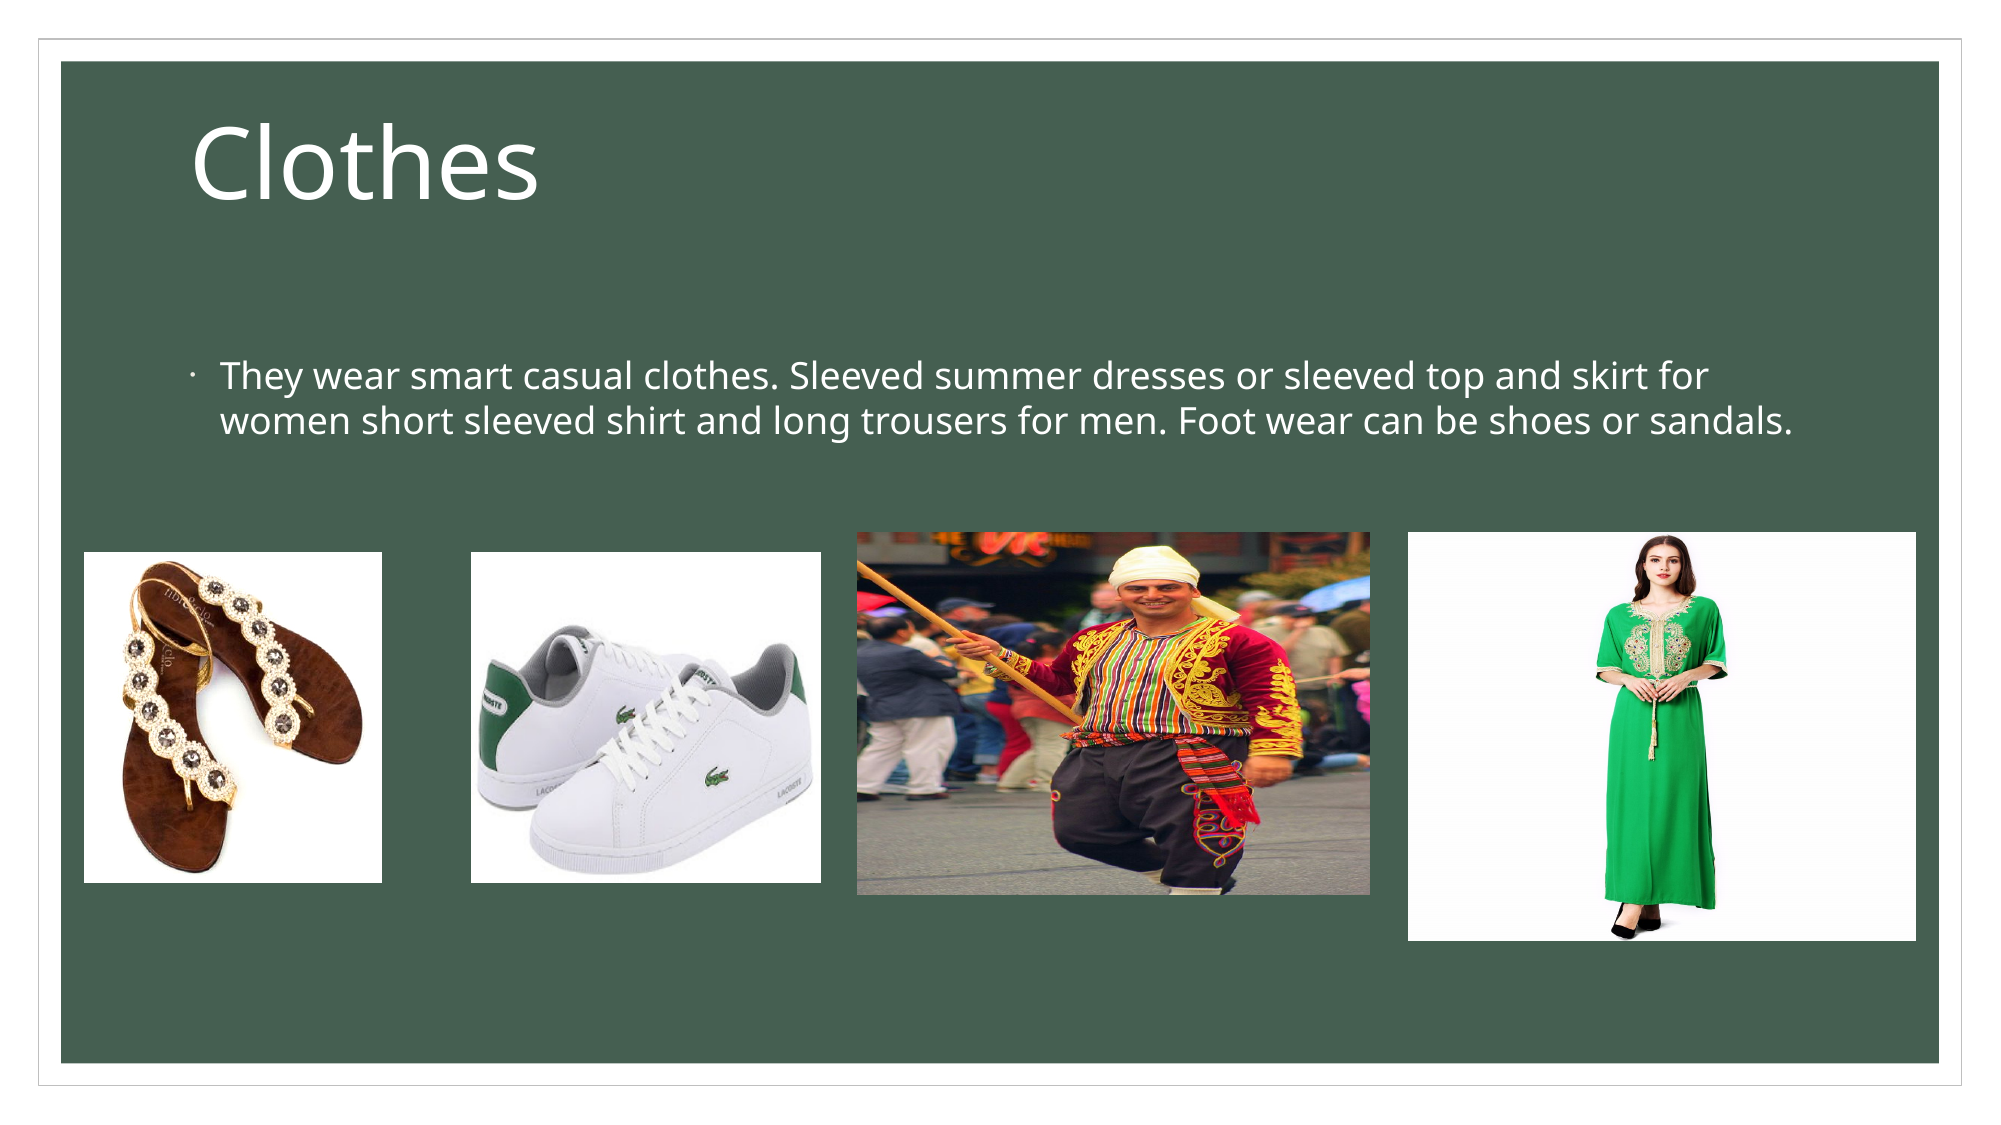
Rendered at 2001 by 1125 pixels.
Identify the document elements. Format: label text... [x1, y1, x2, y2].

picture [471, 552, 821, 883]
title Clothes [174, 105, 1825, 331]
picture [1408, 532, 1916, 941]
list They wear smart casual clothes. Sleeved summer dresses or sleeved top and skirt for women short sleeved shirt and long trousers for men. Foot wear can be shoes or sandals. [174, 345, 1825, 990]
picture [857, 532, 1370, 895]
picture [84, 552, 382, 883]
